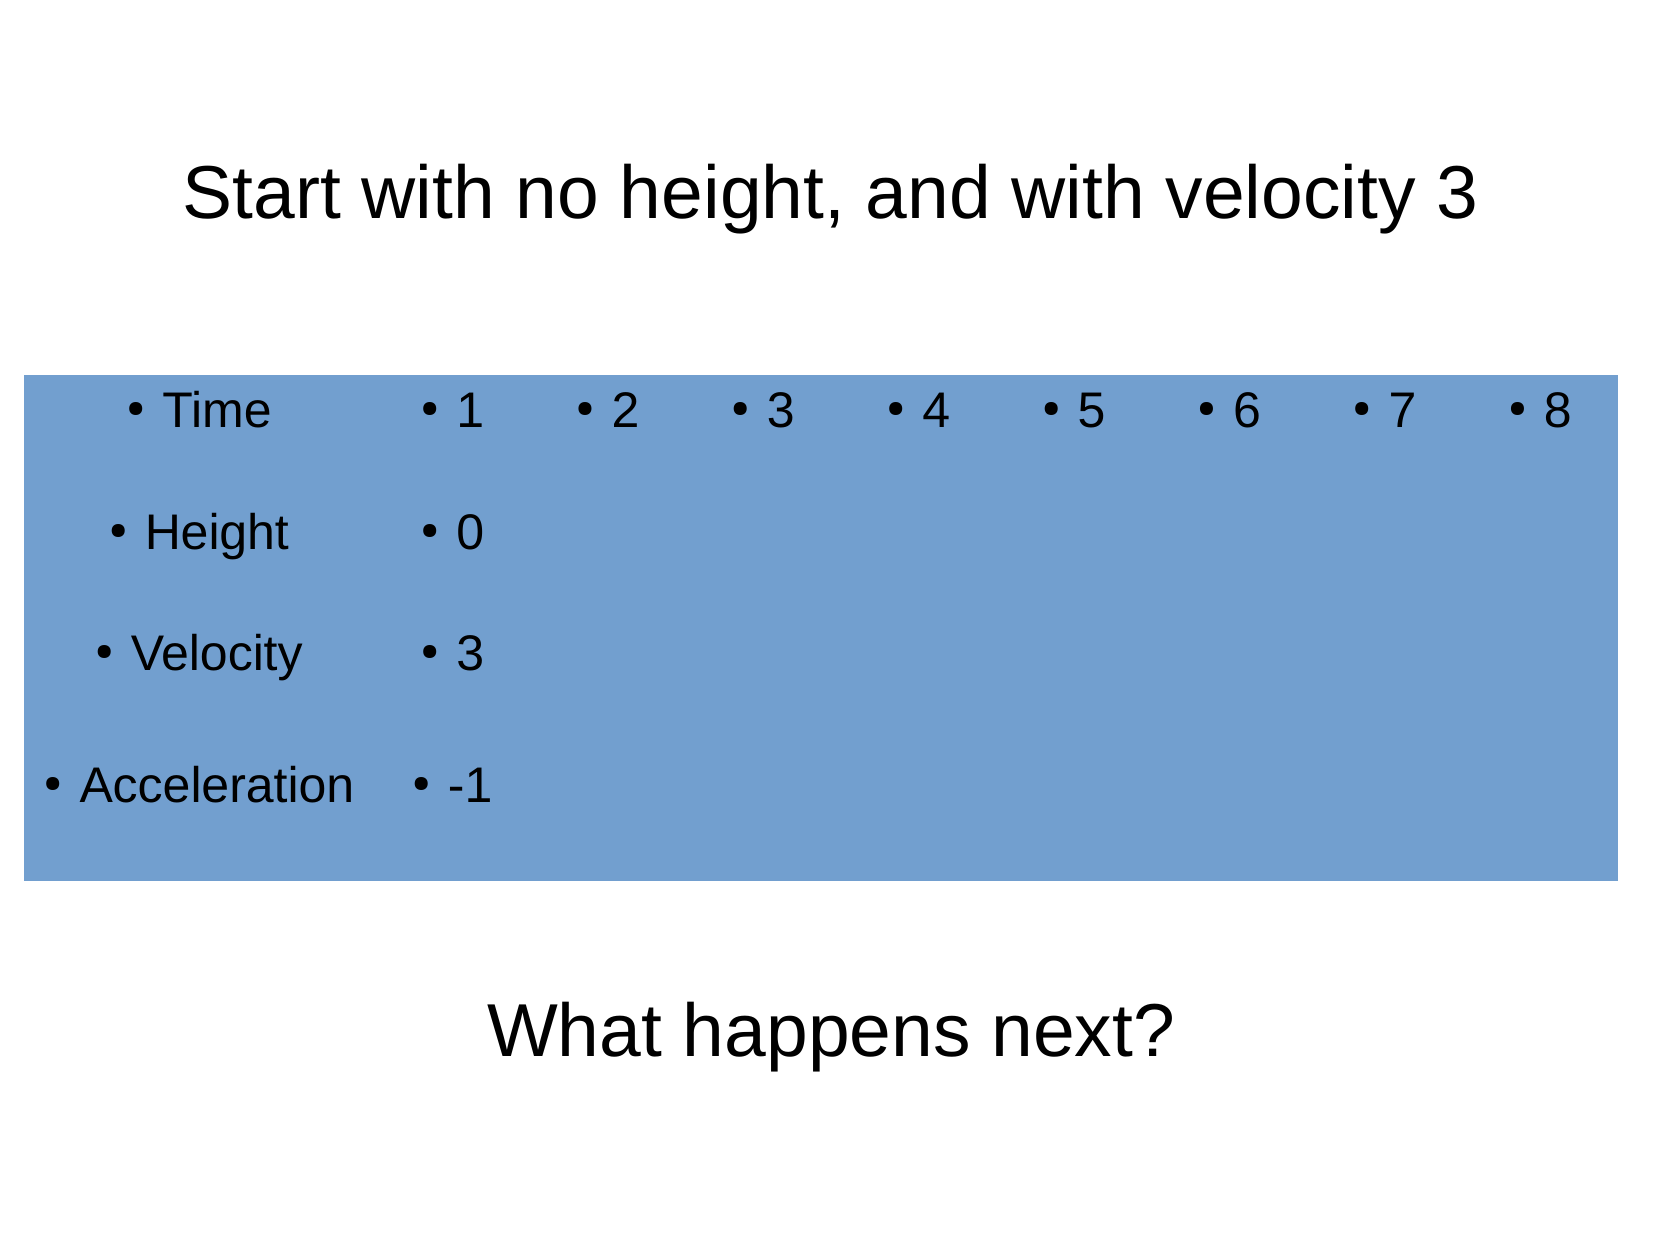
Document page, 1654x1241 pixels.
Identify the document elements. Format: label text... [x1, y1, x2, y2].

table_cell [1462, 618, 1618, 750]
table_cell [685, 750, 841, 881]
table_header 7 [1307, 375, 1462, 497]
table_cell [1152, 618, 1307, 750]
table_header 4 [841, 375, 996, 497]
table_cell [996, 618, 1152, 750]
table_cell [841, 497, 996, 618]
table_cell [1152, 750, 1307, 881]
table_cell [1307, 618, 1462, 750]
table_cell [685, 618, 841, 750]
table_header 6 [1152, 375, 1307, 497]
table_cell Height [24, 497, 375, 618]
table_cell [841, 618, 996, 750]
text_box What happens next? [472, 974, 1191, 1074]
table_cell -1 [375, 750, 530, 881]
table_cell [841, 750, 996, 881]
table_header 3 [685, 375, 841, 497]
table_header 5 [996, 375, 1152, 497]
table_cell [1462, 497, 1618, 618]
table_cell 3 [375, 618, 530, 750]
table_cell Acceleration [24, 750, 375, 881]
table_cell [996, 750, 1152, 881]
table_cell [996, 497, 1152, 618]
table_cell [685, 497, 841, 618]
table_cell [1152, 497, 1307, 618]
table_cell [1307, 750, 1462, 881]
table_header 8 [1462, 375, 1618, 497]
table_cell Velocity [24, 618, 375, 750]
table_cell [530, 750, 685, 881]
table_header 1 [375, 375, 530, 497]
table_header 2 [530, 375, 685, 497]
table_cell [1307, 497, 1462, 618]
table_cell [530, 618, 685, 750]
table_cell 0 [375, 497, 530, 618]
table_header Time [24, 375, 375, 497]
table_cell [530, 497, 685, 618]
table_cell [1462, 750, 1618, 881]
text_box Start with no height, and with velocity 3 [17, 135, 1645, 235]
